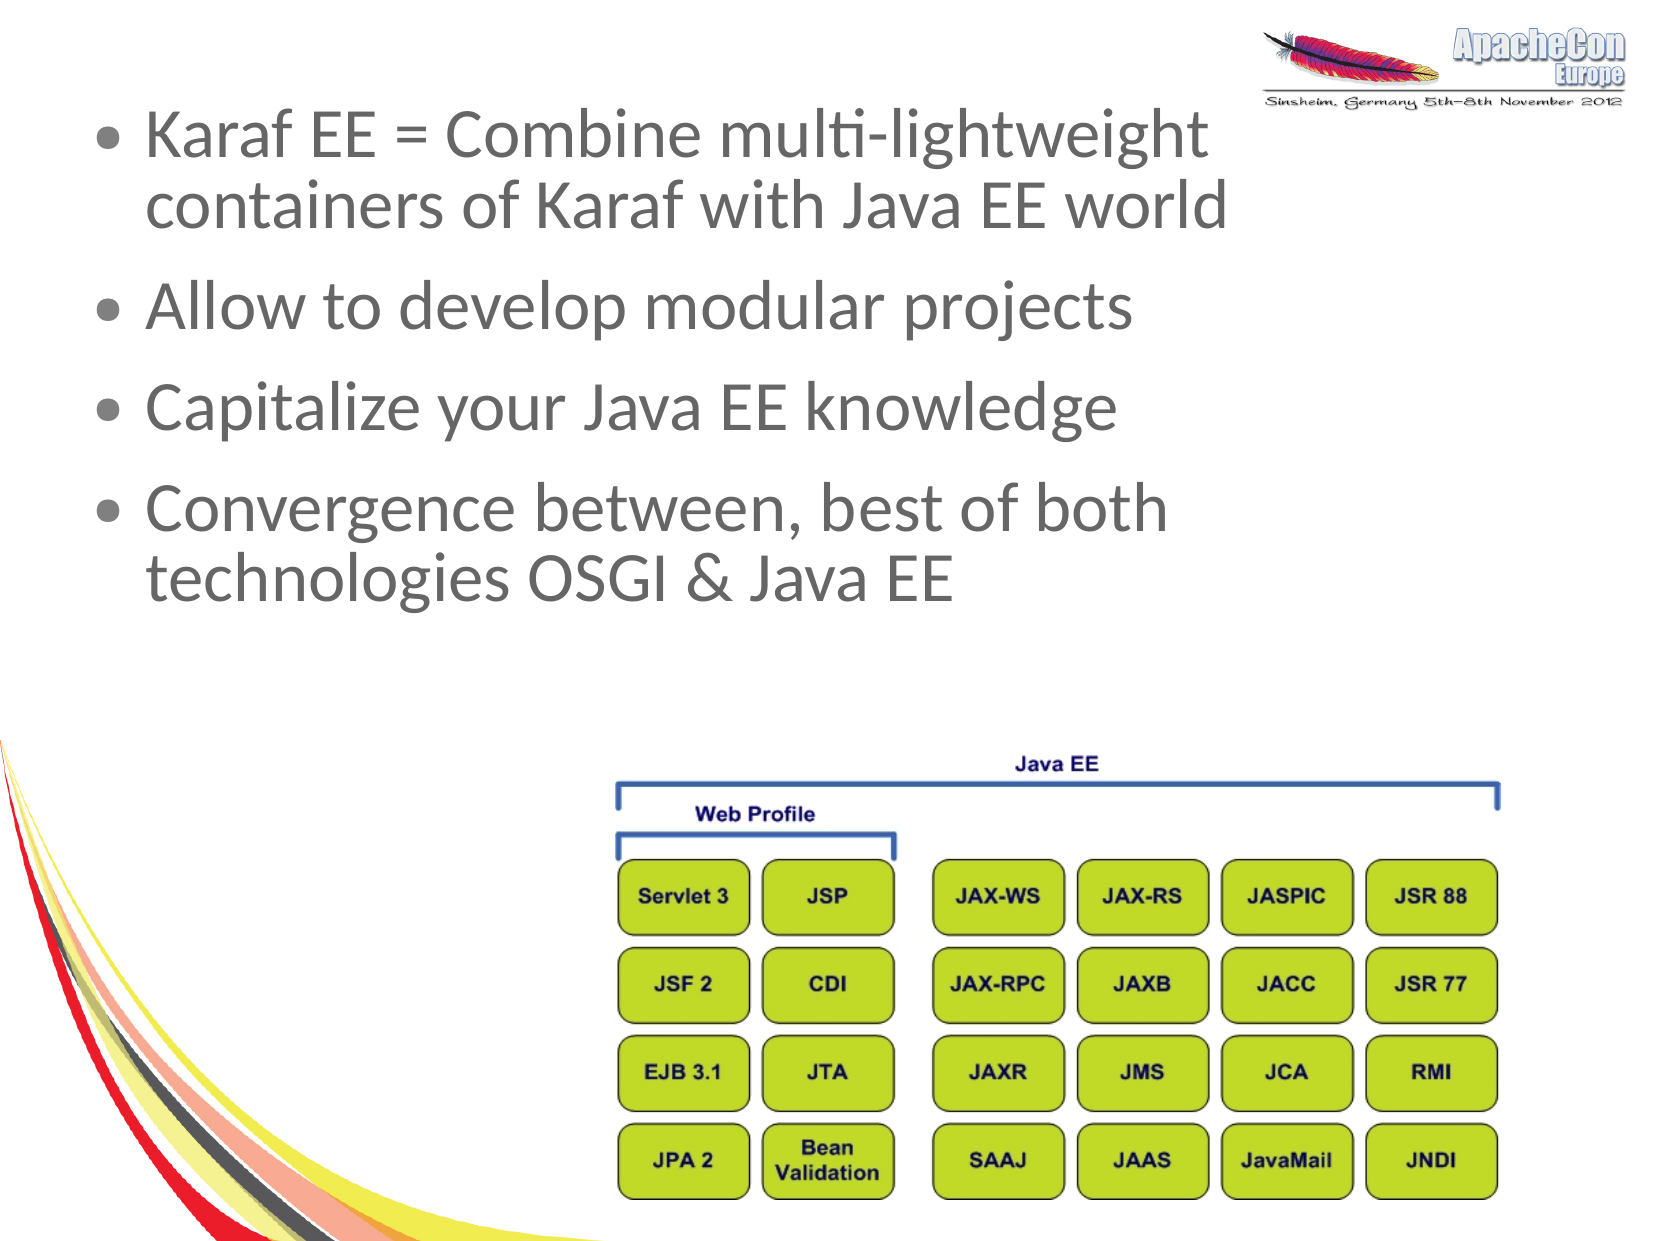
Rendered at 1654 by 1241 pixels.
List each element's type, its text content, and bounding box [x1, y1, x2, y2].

list Karaf EE = Combine multi-lightweight containers of Karaf with Java EE world Allow to develop modular projects Capitalize your Java EE knowledge Convergence between, best of both technologies OSGI & Java EE [75, 105, 1518, 751]
picture [0, 0, 1654, 1241]
